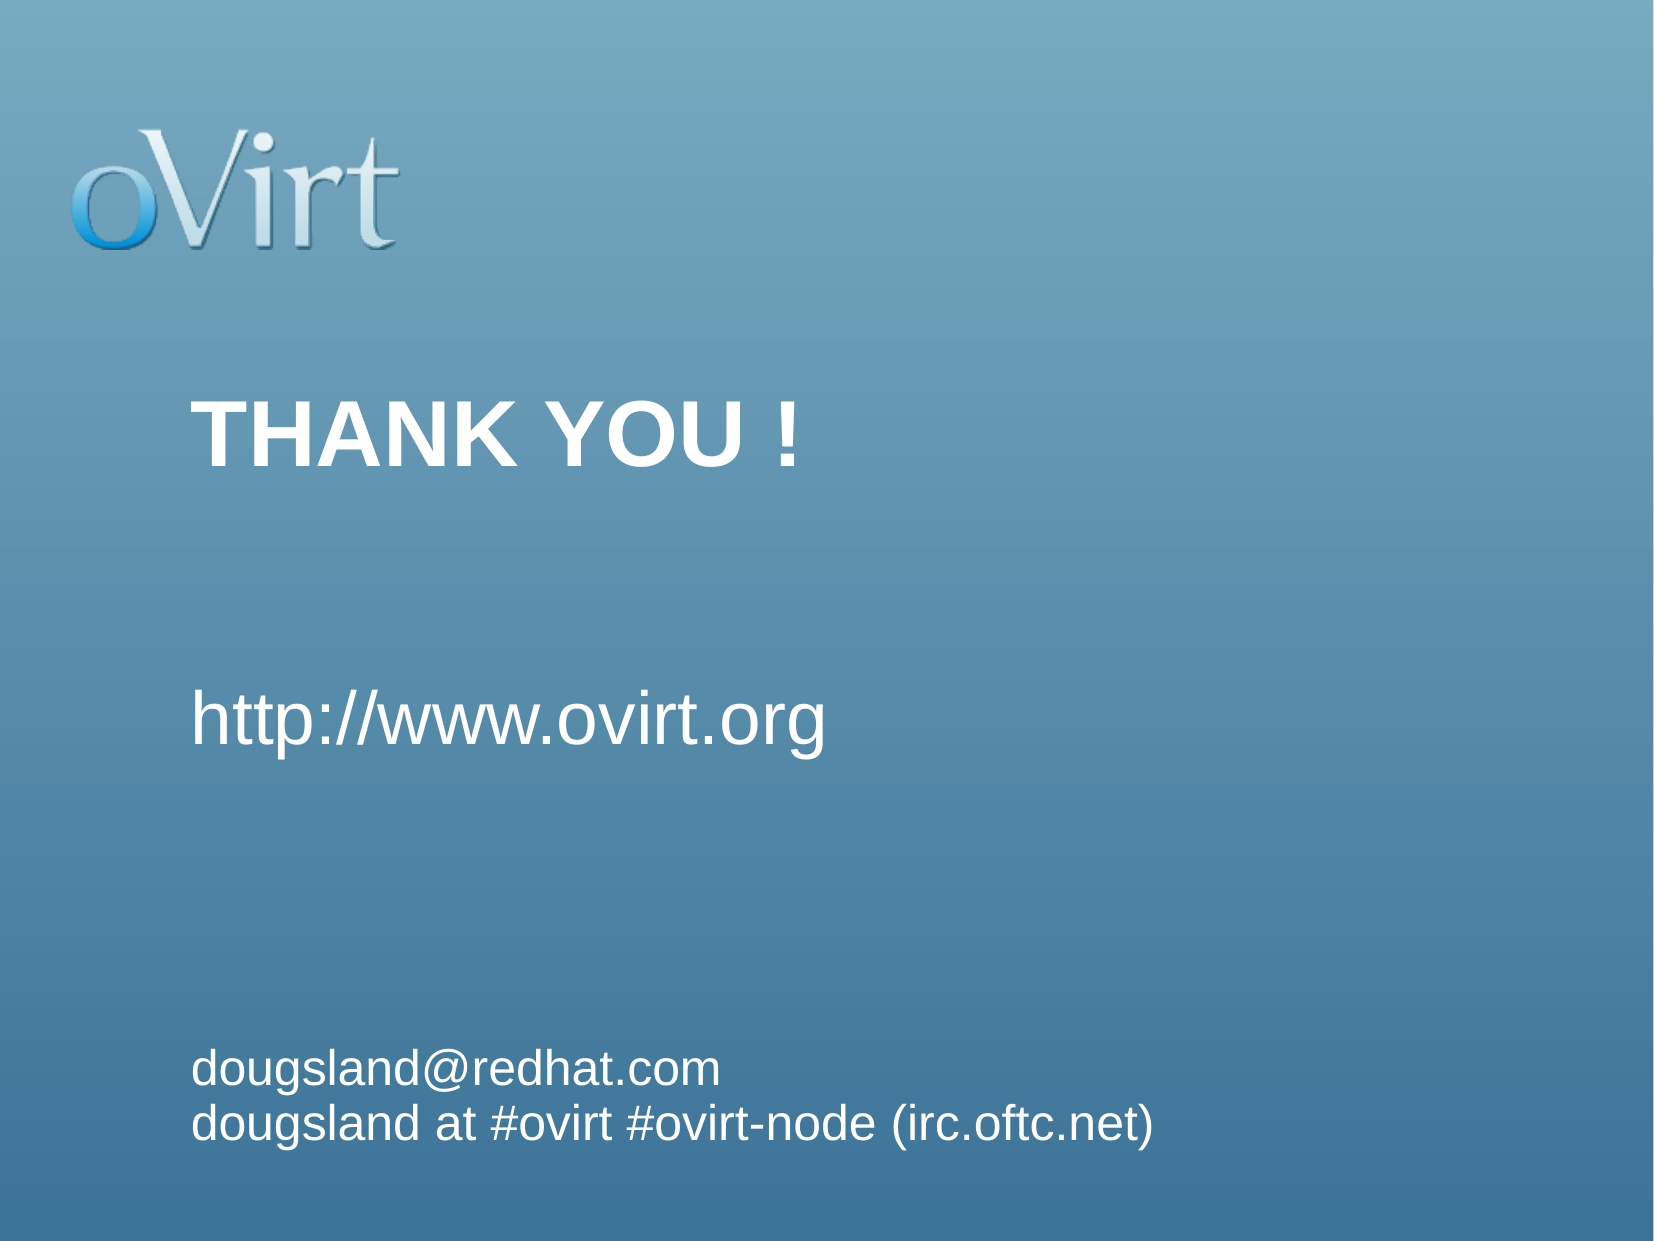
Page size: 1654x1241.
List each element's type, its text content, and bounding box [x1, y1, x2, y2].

text_box http://www.ovirt.org dougsland@redhat.com dougsland at #ovirt #ovirt-node (irc.oftc.net) [176, 669, 1549, 1159]
text_box THANK YOU ! [175, 374, 1549, 510]
picture [0, 0, 1654, 1241]
